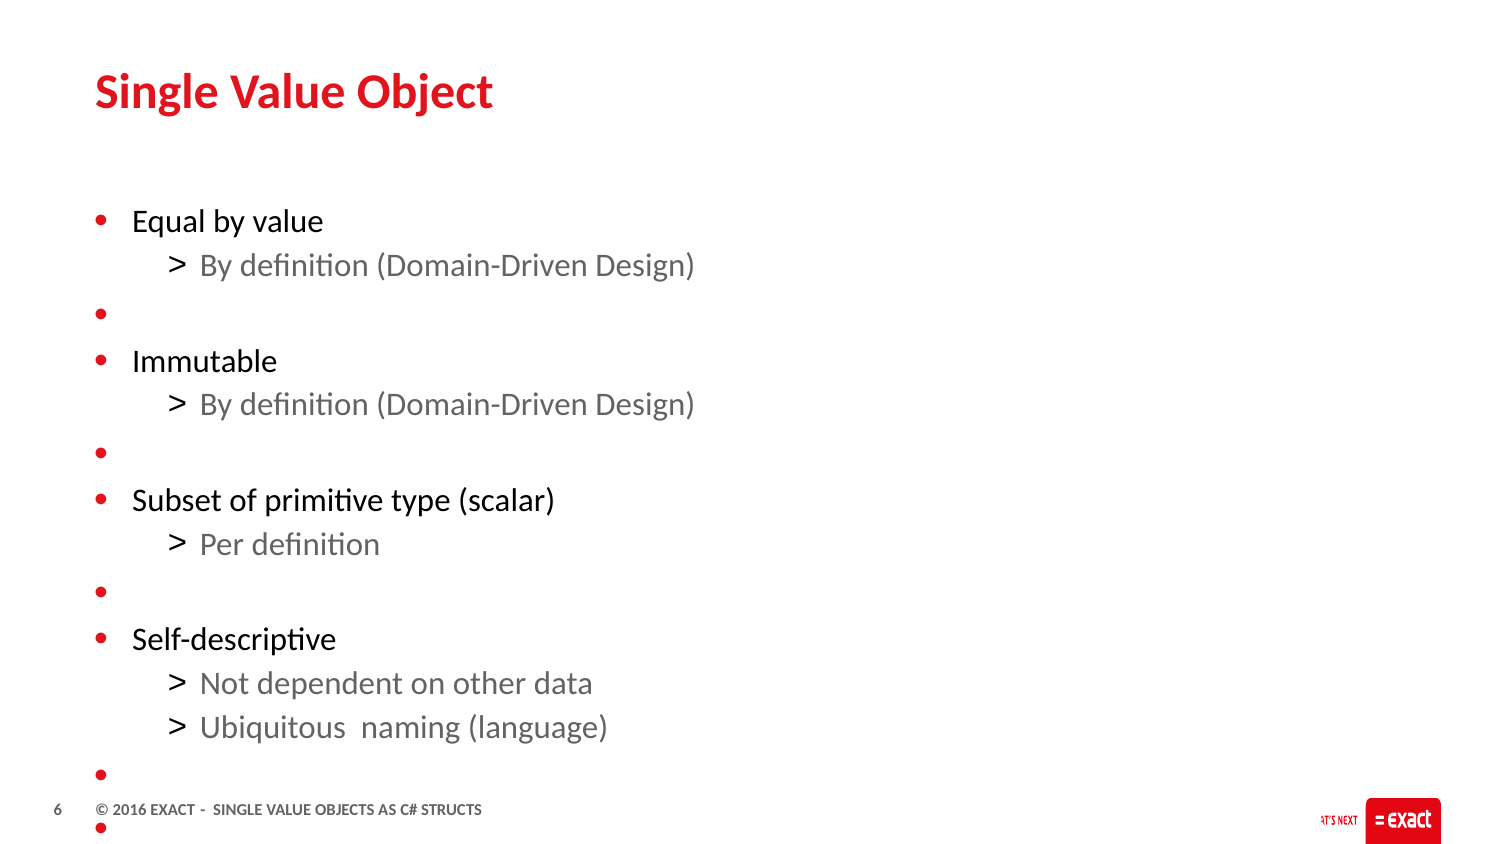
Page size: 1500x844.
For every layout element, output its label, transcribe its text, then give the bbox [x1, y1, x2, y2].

text_box [38, 786, 96, 832]
text_box - Single Value Objects as C# structs [185, 786, 826, 832]
title Single Value Object [79, 62, 1421, 127]
list Equal by value By definition (Domain-Driven Design) Immutable By definition (Domain-Driven Design) Subset of primitive type (scalar) Per definition Self-descriptive Not dependent on other data Ubiquitous naming (language) [79, 196, 1421, 754]
